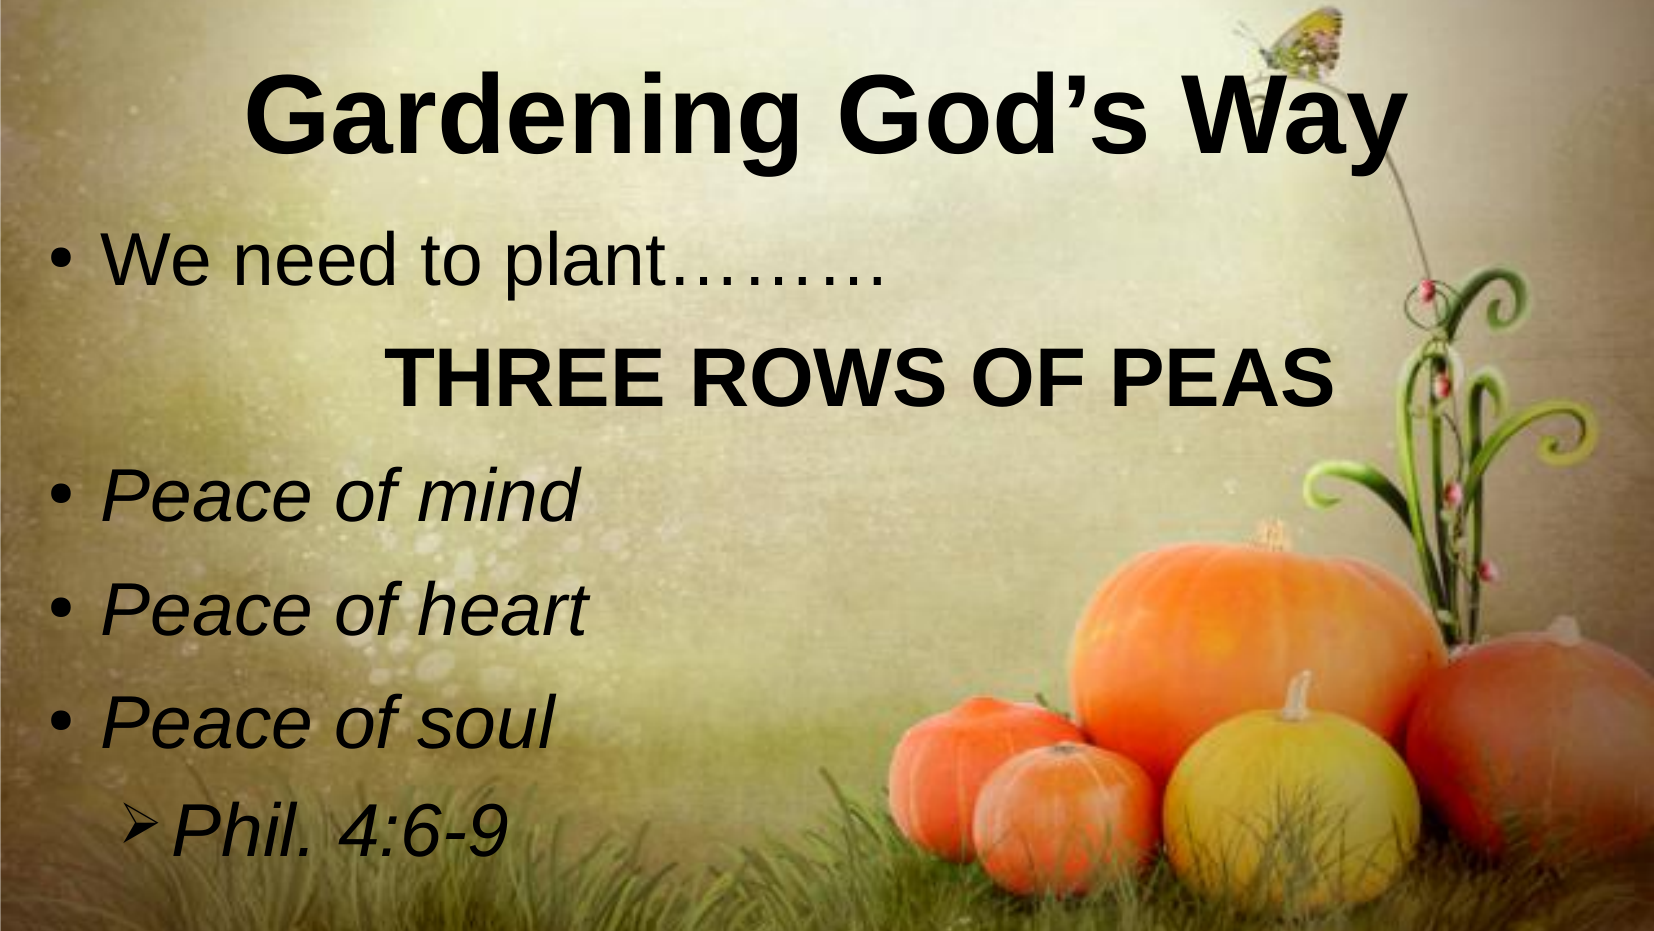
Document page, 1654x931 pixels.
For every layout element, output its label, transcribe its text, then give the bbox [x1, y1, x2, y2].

title Gardening God’s Way [82, 37, 1571, 193]
list We need to plant……… THREE ROWS OF PEAS Peace of mind Peace of heart Peace of soul Phil. 4:6-9 [30, 217, 1621, 916]
picture [0, 0, 1654, 931]
